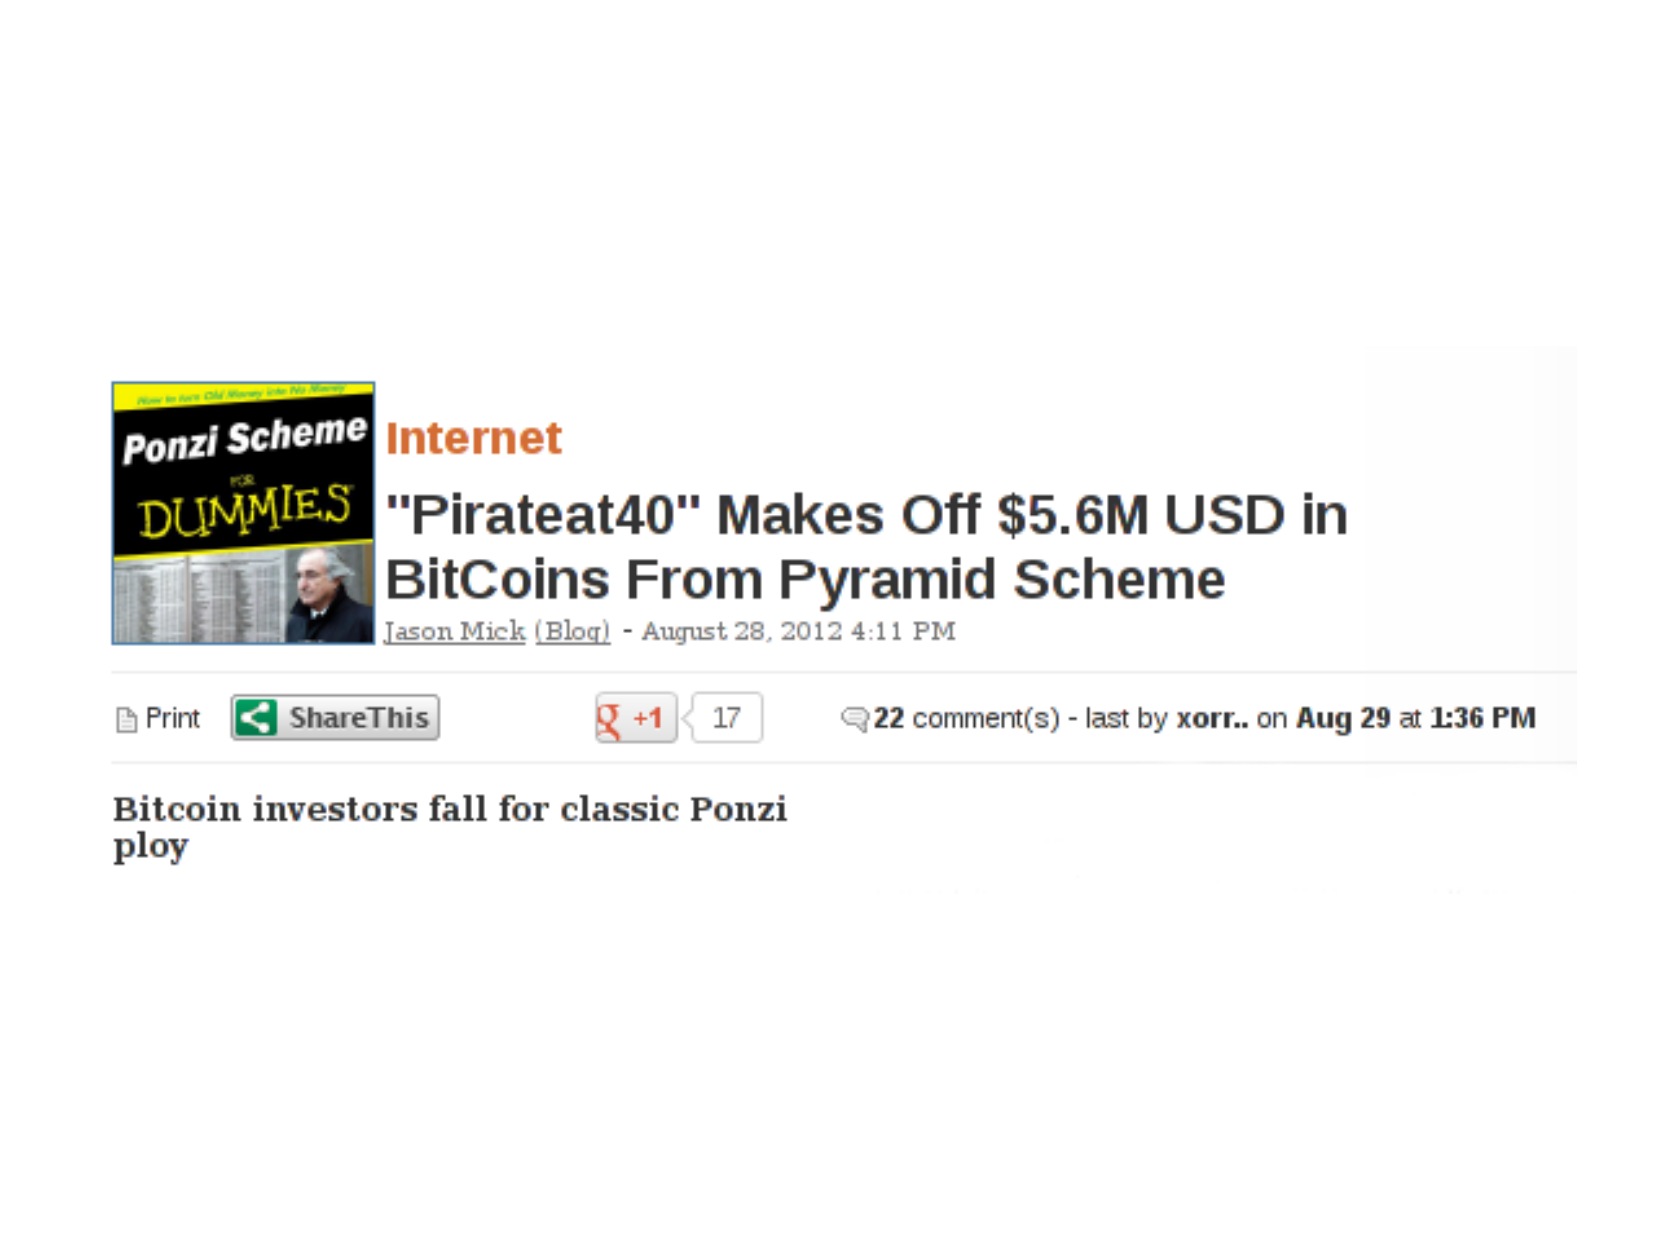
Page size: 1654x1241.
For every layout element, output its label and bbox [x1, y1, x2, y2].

picture [76, 346, 1577, 894]
